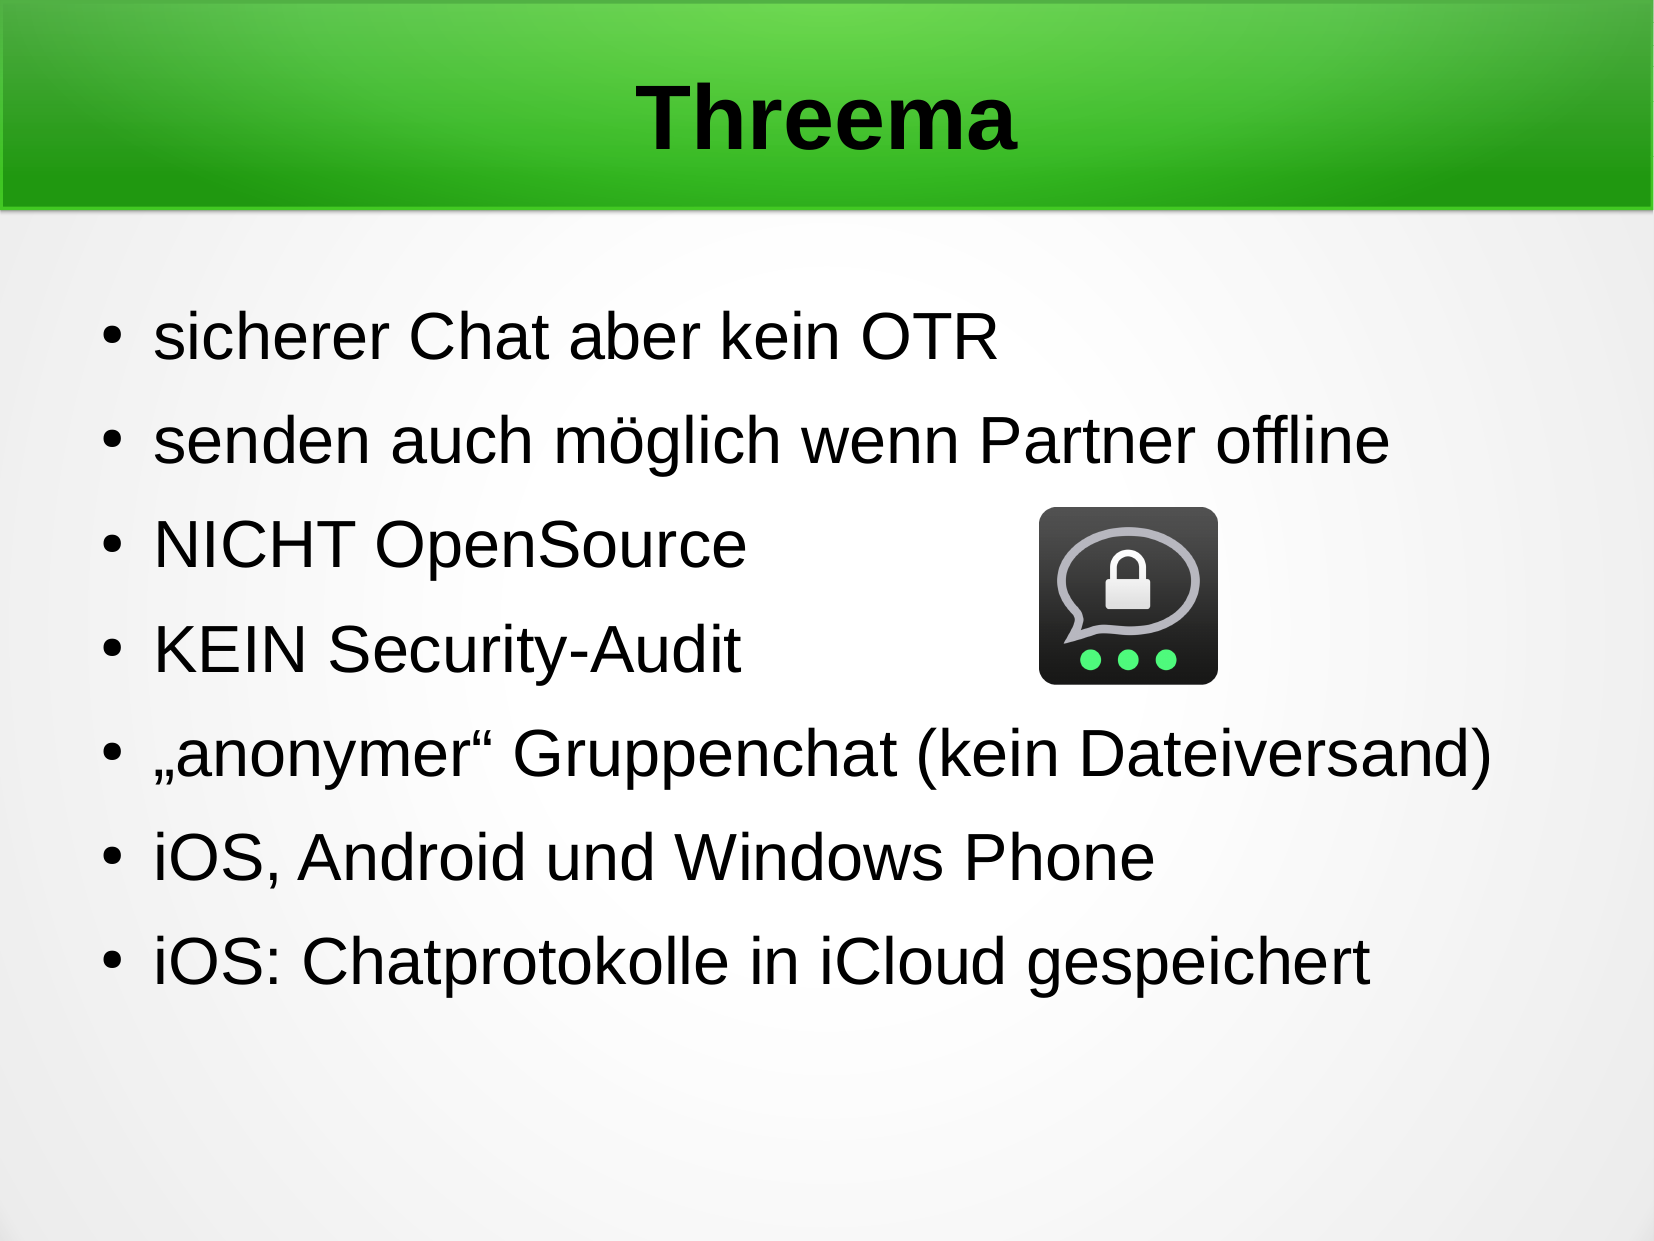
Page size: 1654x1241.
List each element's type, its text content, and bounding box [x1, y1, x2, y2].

title Threema [82, 47, 1571, 189]
picture [1039, 507, 1218, 686]
list sicherer Chat aber kein OTR senden auch möglich wenn Partner offline NICHT OpenSource KEIN Security-Audit „anonymer“ Gruppenchat (kein Dateiversand) iOS, Android und Windows Phone iOS: Chatprotokolle in iCloud gespeichert [82, 299, 1571, 1019]
